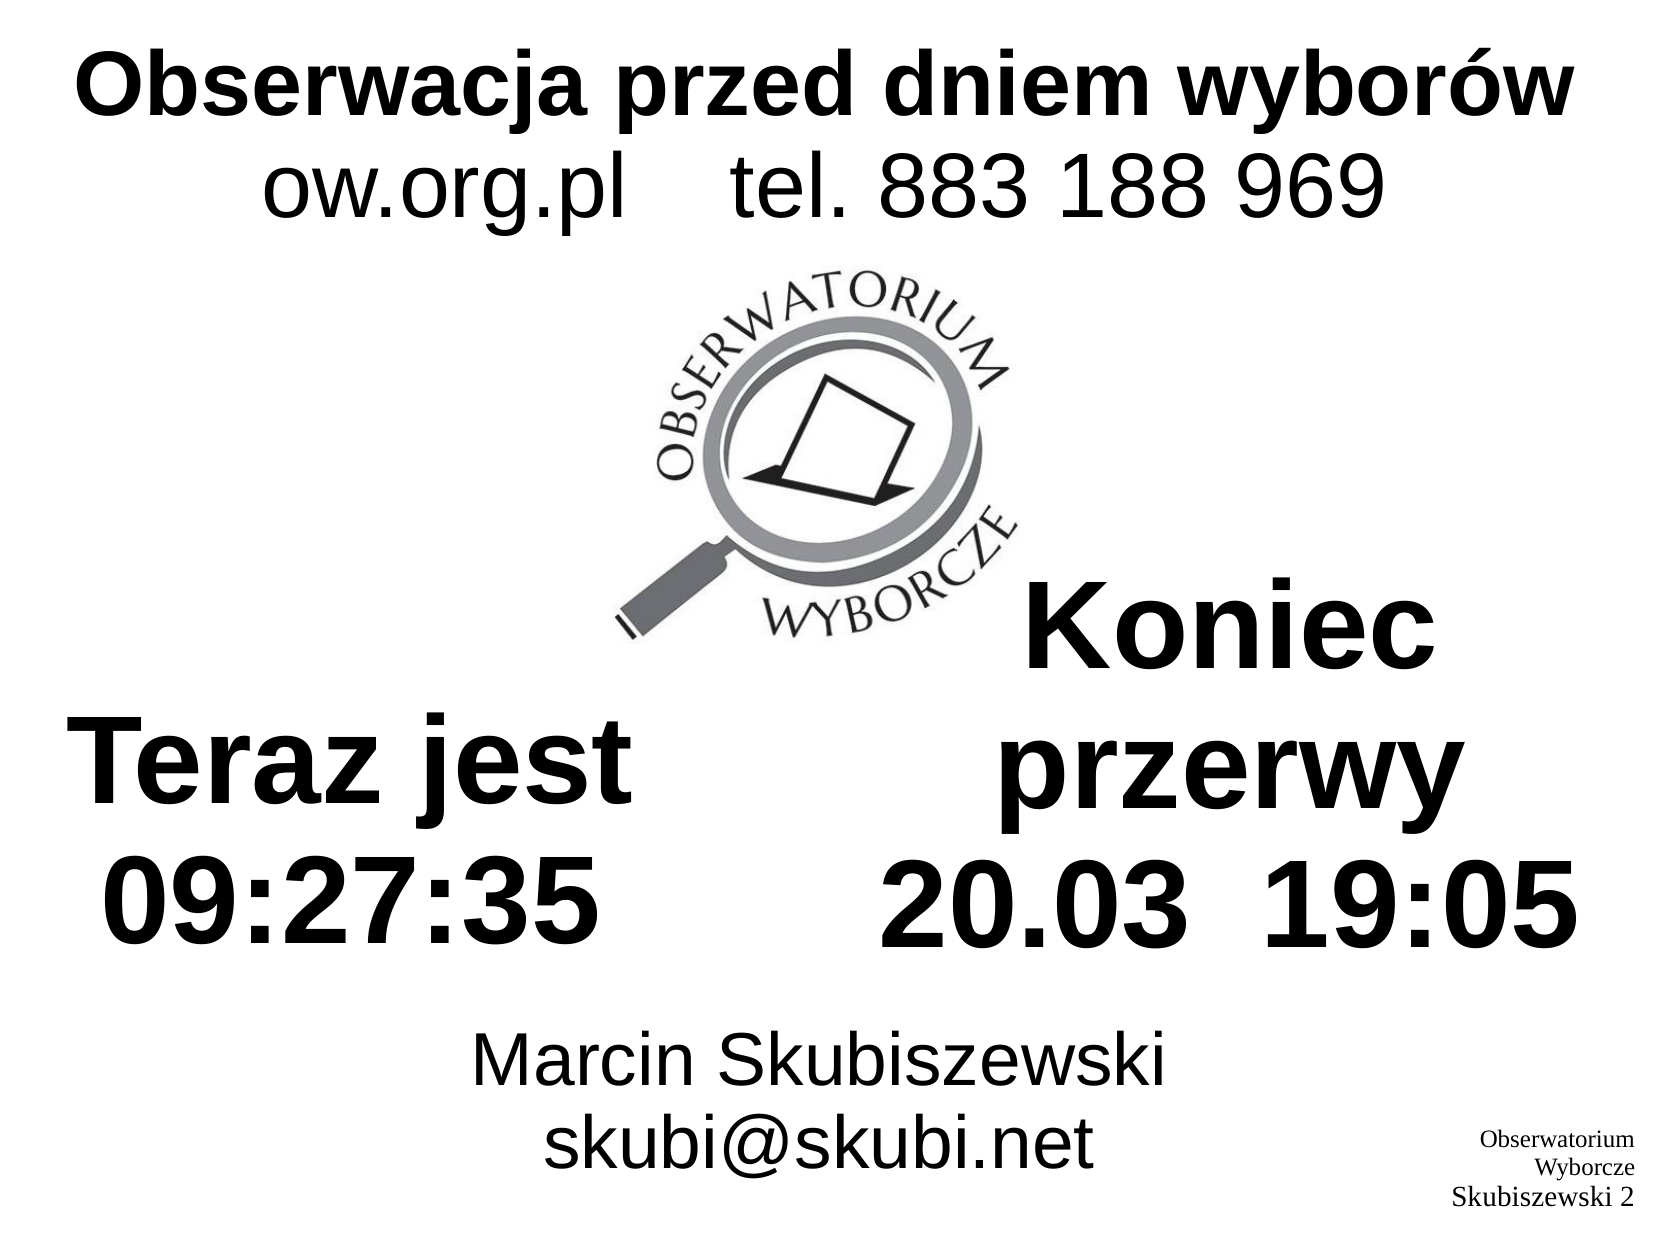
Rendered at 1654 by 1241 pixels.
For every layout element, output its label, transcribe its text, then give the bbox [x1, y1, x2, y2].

title Marcin Skubiszewski skubi@skubi.net [75, 1016, 1564, 1186]
title Koniec przerwy 20.03 19:05 [855, 555, 1606, 975]
title Obserwacja przed dniem wyborów ow.org.pl tel. 883 188 969 [15, 30, 1636, 241]
title Teraz jest 16:25:40 [28, 690, 673, 970]
picture [480, 265, 1156, 646]
